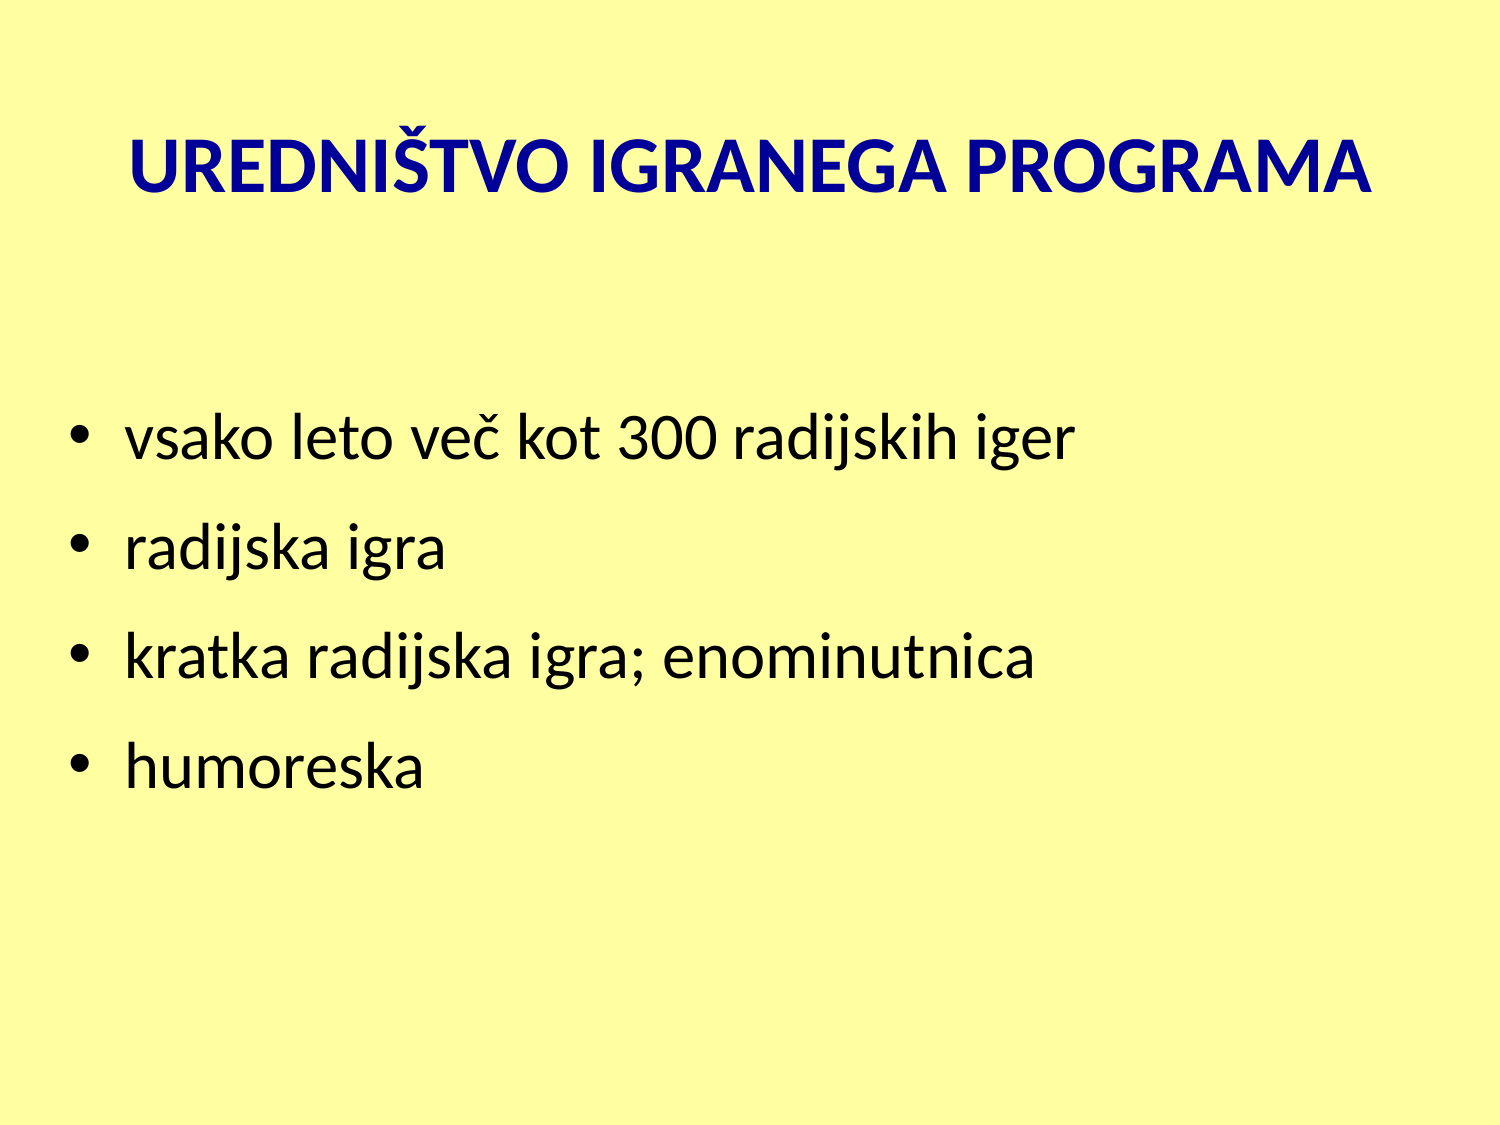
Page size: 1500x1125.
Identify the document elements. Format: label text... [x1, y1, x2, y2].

title UREDNIŠTVO IGRANEGA PROGRAMA [76, 66, 1427, 254]
list vsako leto več kot 300 radijskih iger radijska igra kratka radijska igra; enominutnica humoreska [53, 385, 1404, 1035]
